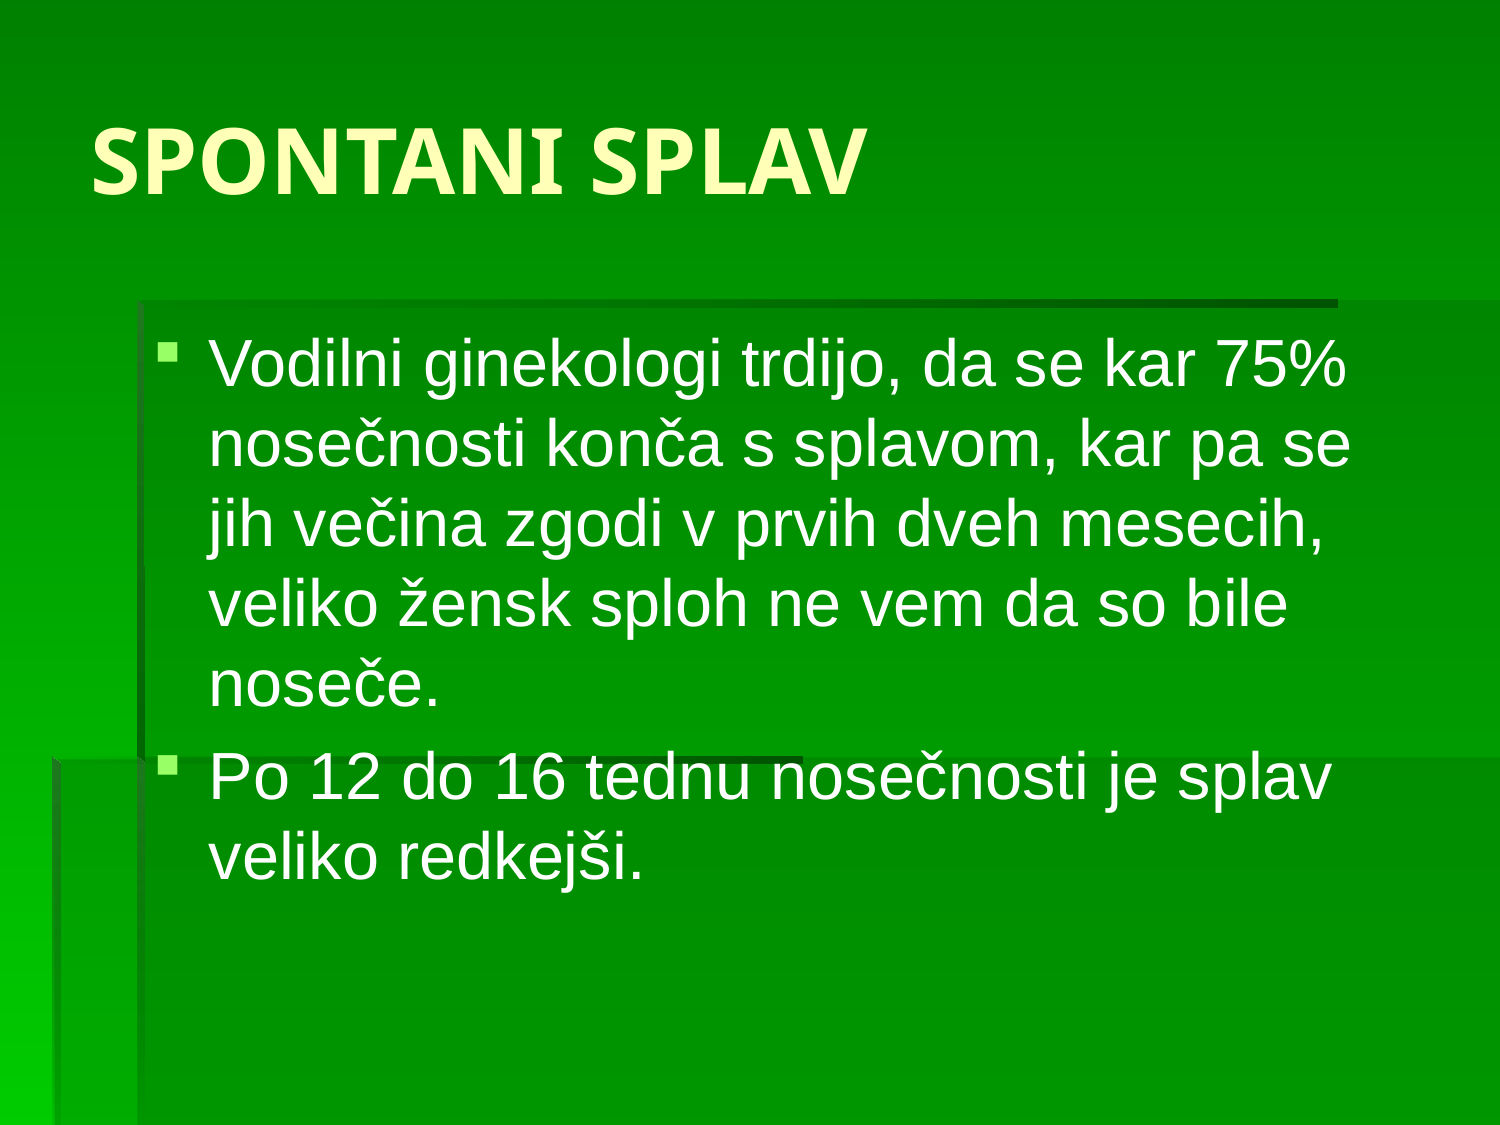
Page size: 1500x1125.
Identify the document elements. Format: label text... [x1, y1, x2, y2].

title SPONTANI SPLAV [75, 40, 1451, 275]
list Vodilni ginekologi trdijo, da se kar 75% nosečnosti konča s splavom, kar pa se jih večina zgodi v prvih dveh mesecih, veliko žensk sploh ne vem da so bile noseče. Po 12 do 16 tednu nosečnosti je splav veliko redkejši. [137, 312, 1451, 1000]
